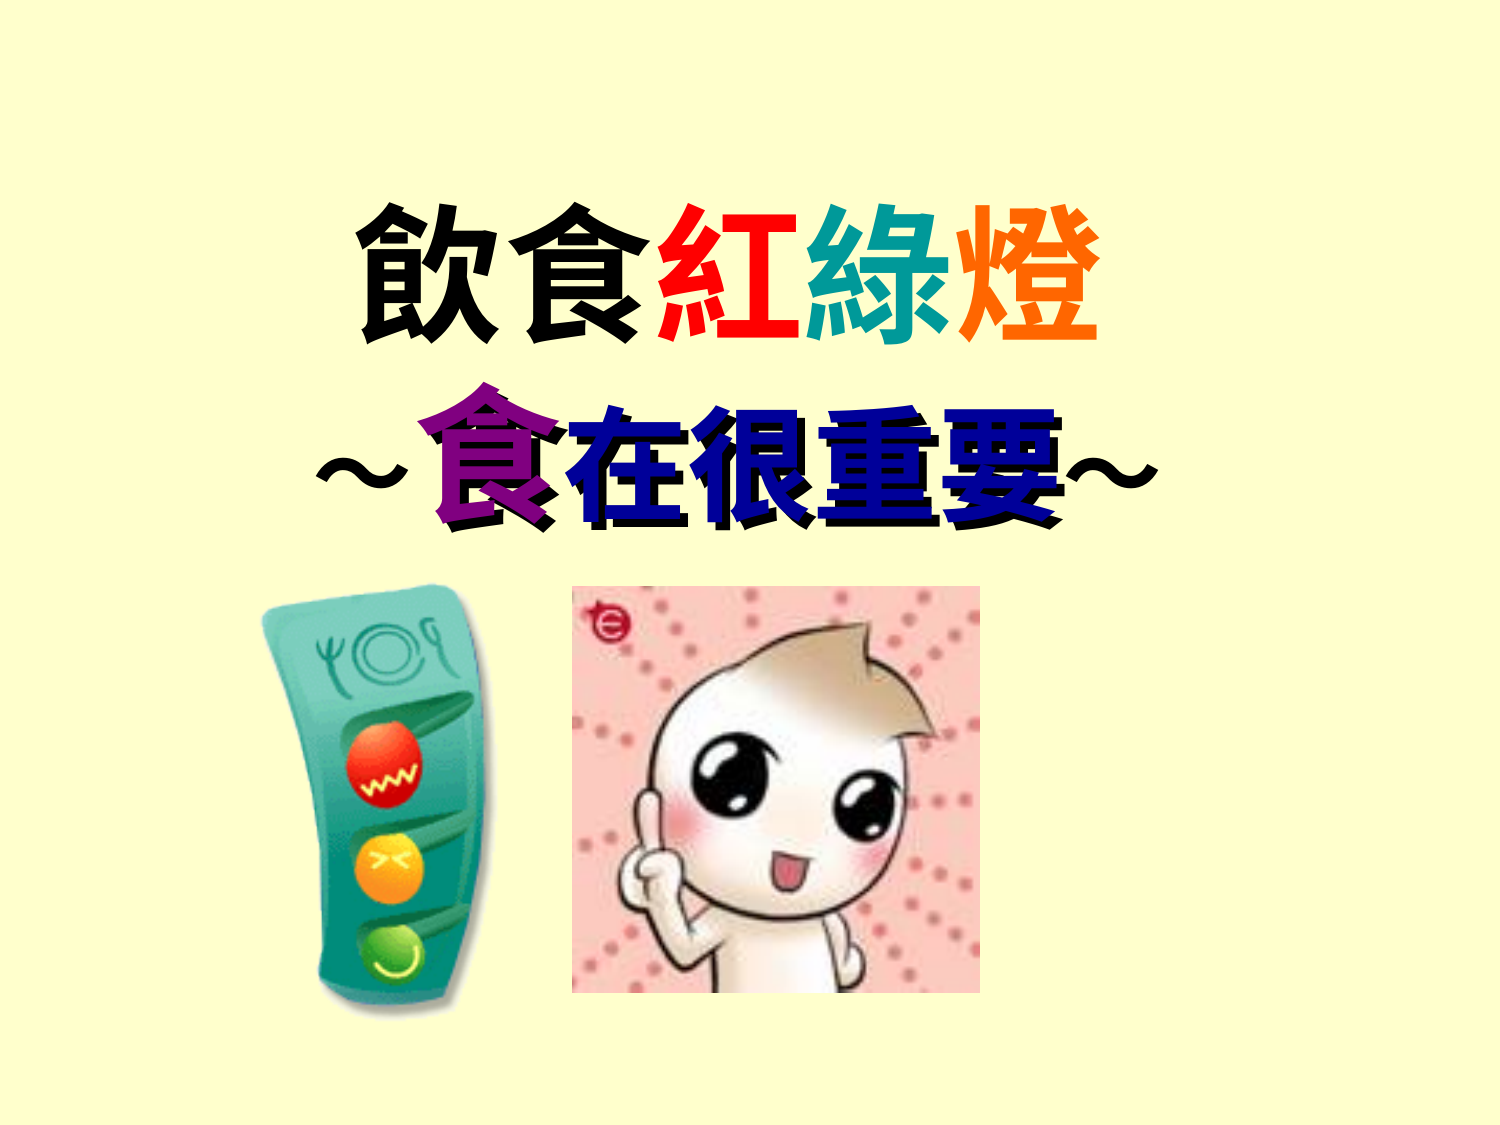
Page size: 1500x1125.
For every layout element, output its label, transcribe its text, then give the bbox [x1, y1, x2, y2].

picture [242, 562, 524, 1031]
title 飲食紅綠燈 ～食在很重要～ [100, 184, 1376, 540]
picture [572, 586, 980, 993]
